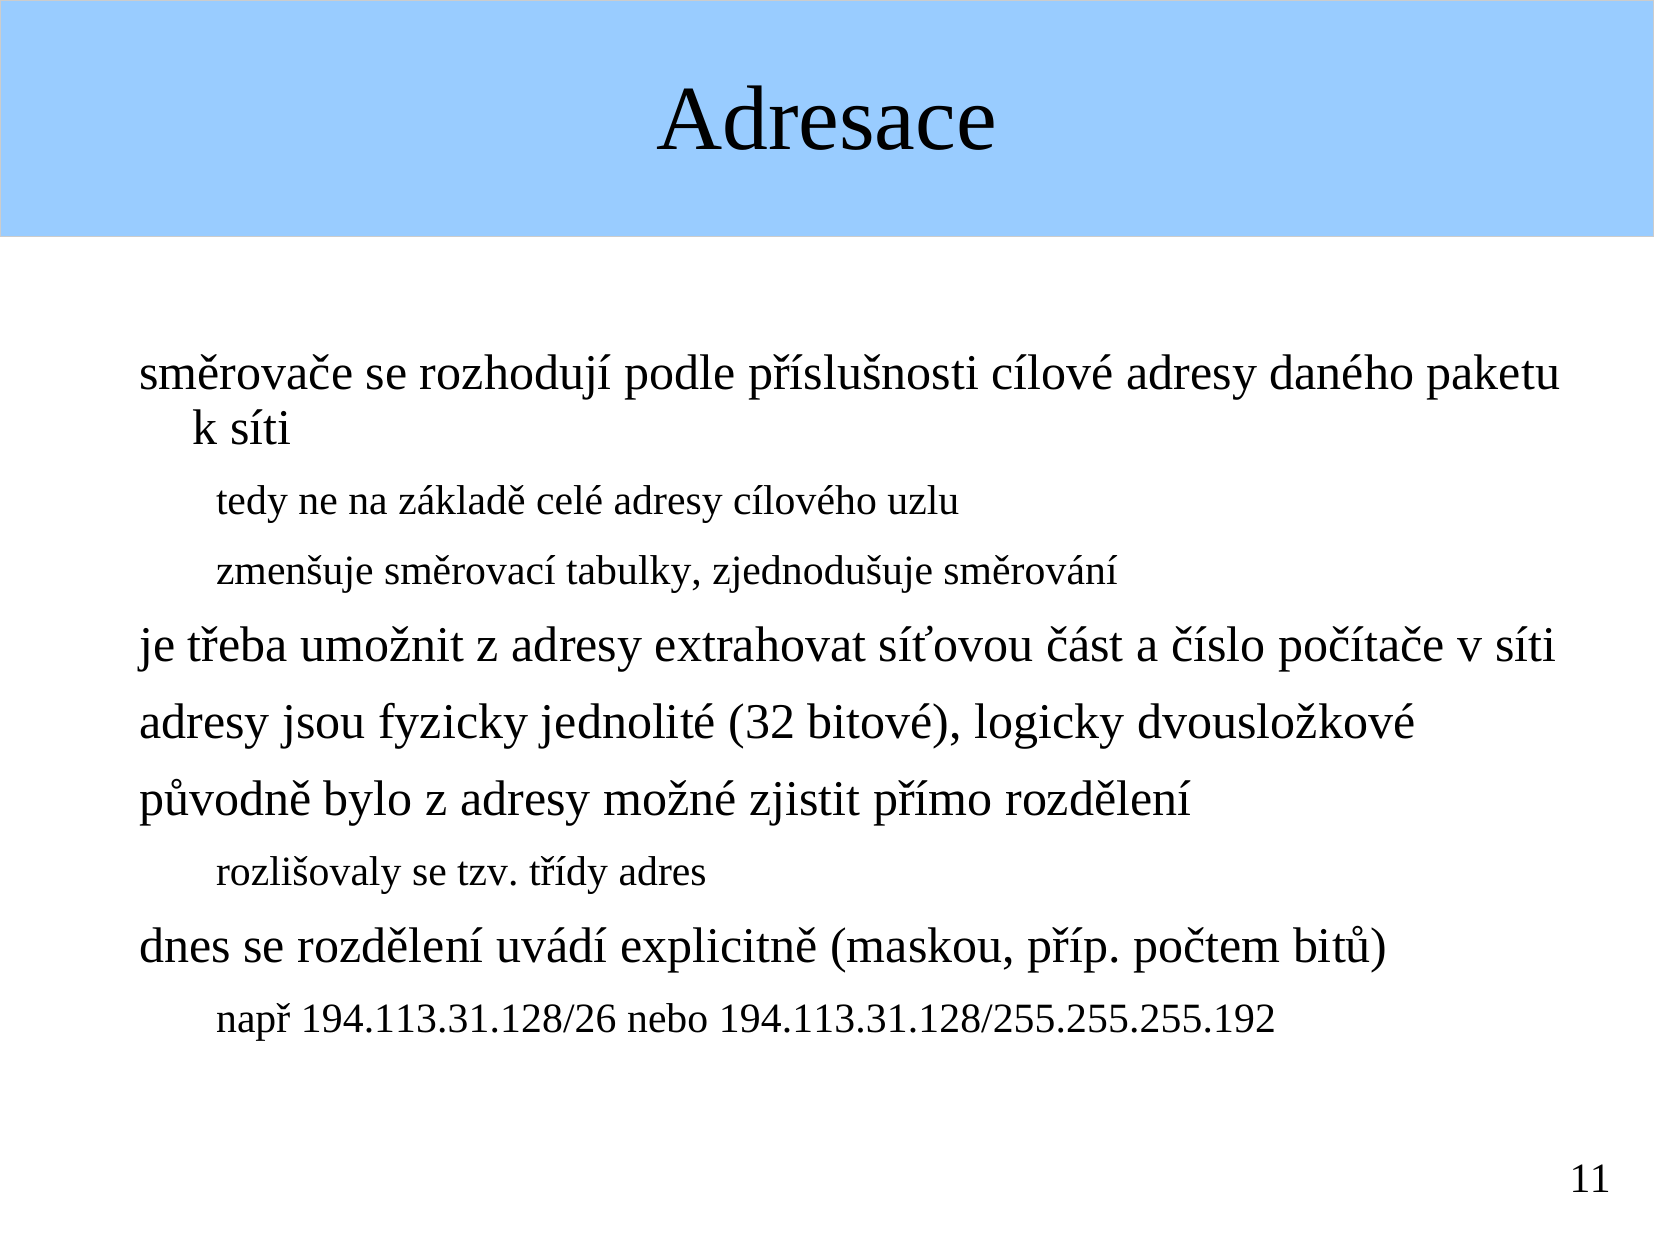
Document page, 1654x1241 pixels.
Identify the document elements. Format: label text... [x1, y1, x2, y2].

title Adresace [0, 0, 1654, 237]
list směrovače se rozhodují podle příslušnosti cílové adresy daného paketu k síti tedy ne na základě celé adresy cílového uzlu zmenšuje směrovací tabulky, zjednodušuje směrování je třeba umožnit z adresy extrahovat síťovou část a číslo počítače v síti adresy jsou fyzicky jednolité (32 bitové), logicky dvousložkové původně bylo z adresy možné zjistit přímo rozdělení rozlišovaly se tzv. třídy adres dnes se rozdělení uvádí explicitně (maskou, příp. počtem bitů) např 194.113.31.128/26 nebo 194.113.31.128/255.255.255.192 [121, 344, 1566, 1162]
